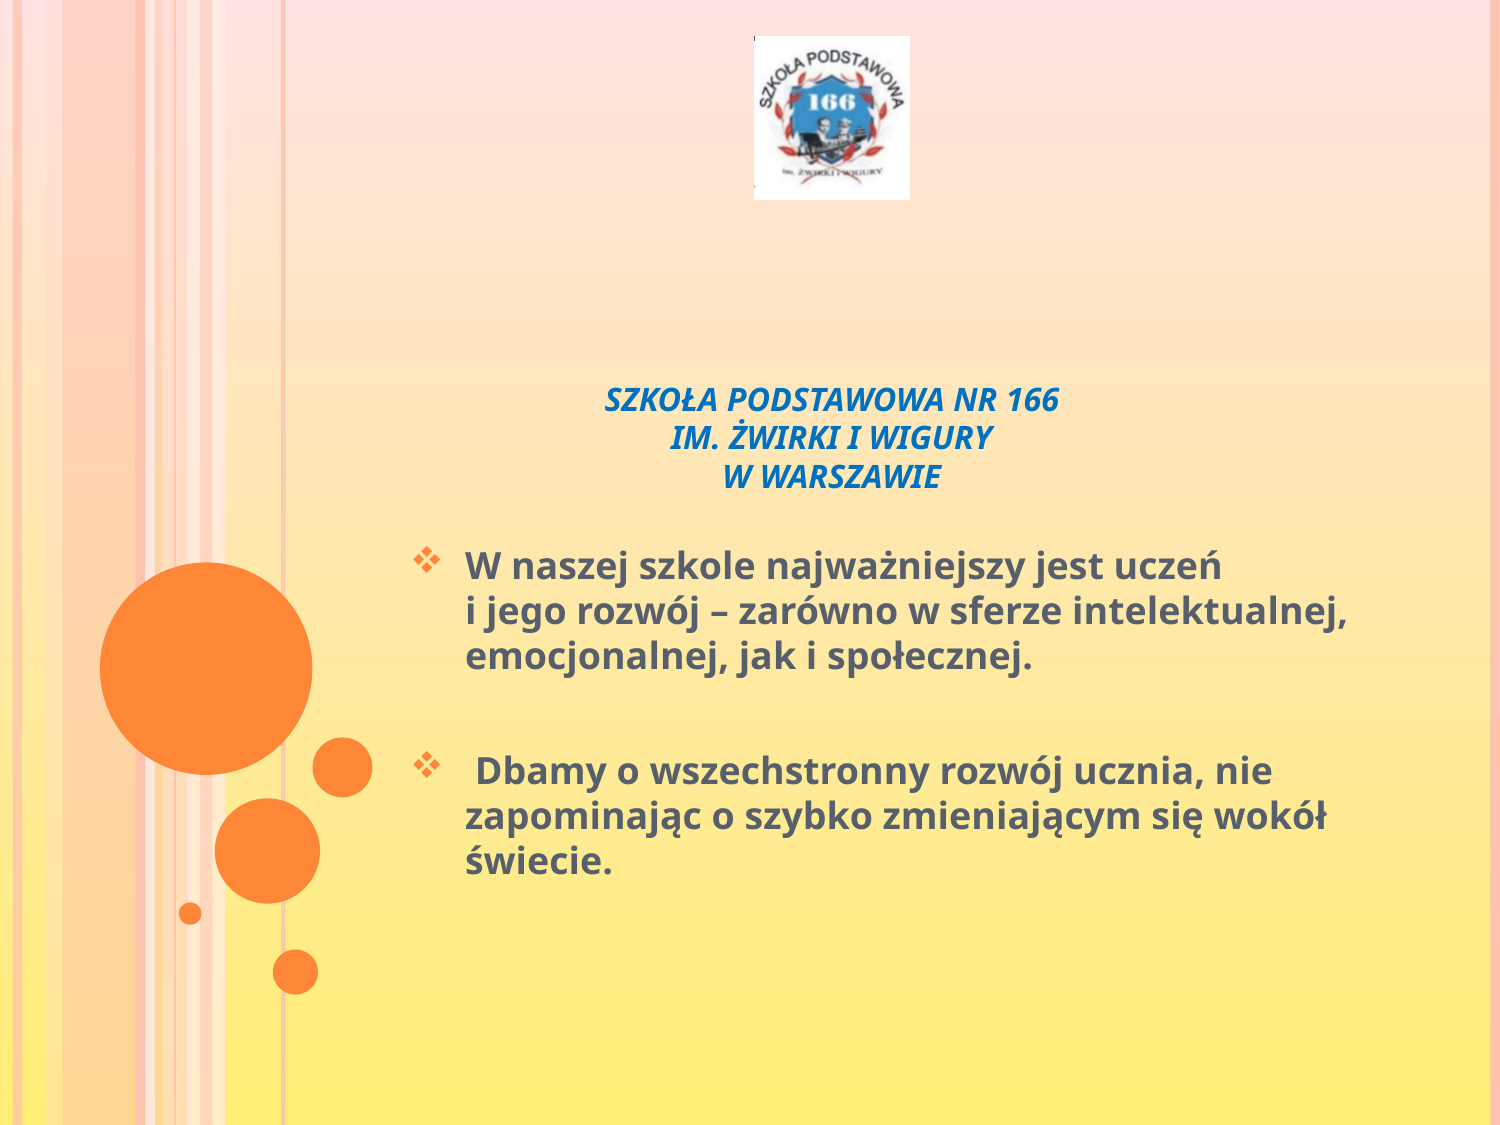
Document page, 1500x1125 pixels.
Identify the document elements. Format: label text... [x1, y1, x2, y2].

subtitle W naszej szkole najważniejszy jest uczeń i jego rozwój – zarówno w sferze intelektualnej, emocjonalnej, jak i społecznej. Dbamy o wszechstronny rozwój ucznia, nie zapominając o szybko zmieniającym się wokół świecie. [375, 534, 1388, 1046]
title Szkoła Podstawowa nr 166 im. Żwirki i Wigury w Warszawie [325, 133, 1338, 535]
picture [754, 36, 910, 200]
